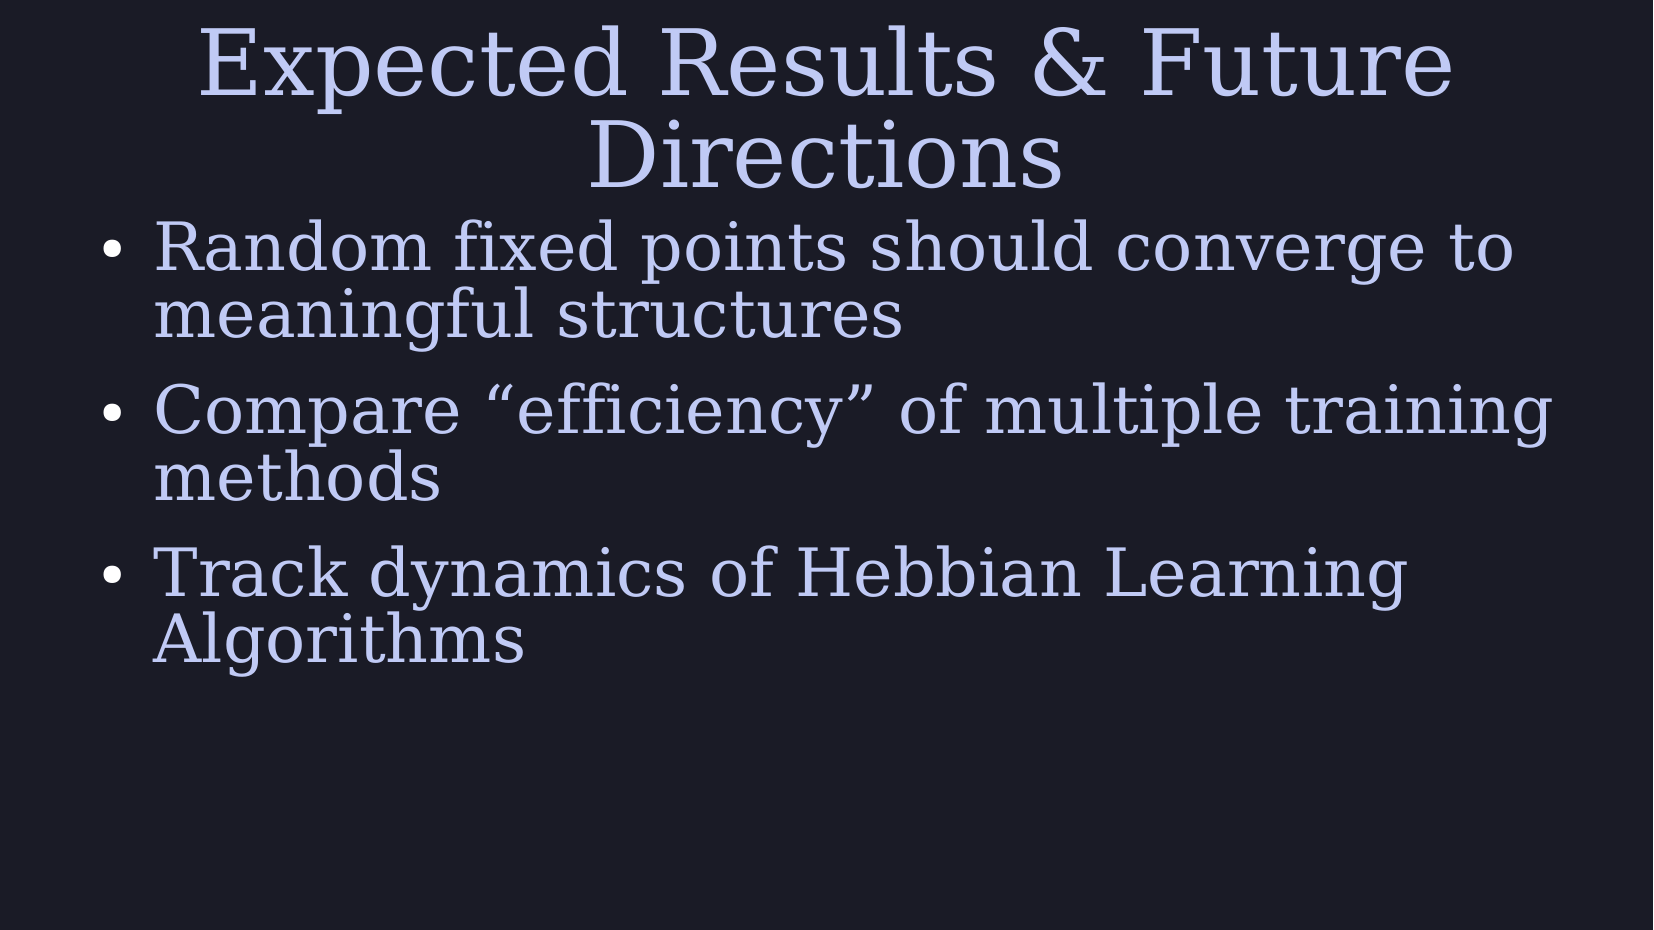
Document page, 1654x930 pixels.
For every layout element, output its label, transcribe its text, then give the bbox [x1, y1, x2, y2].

list Random fixed points should converge to meaningful structures Compare “efficiency” of multiple training methods Track dynamics of Hebbian Learning Algorithms [82, 217, 1571, 757]
title Expected Results & Future Directions [82, 22, 1571, 207]
